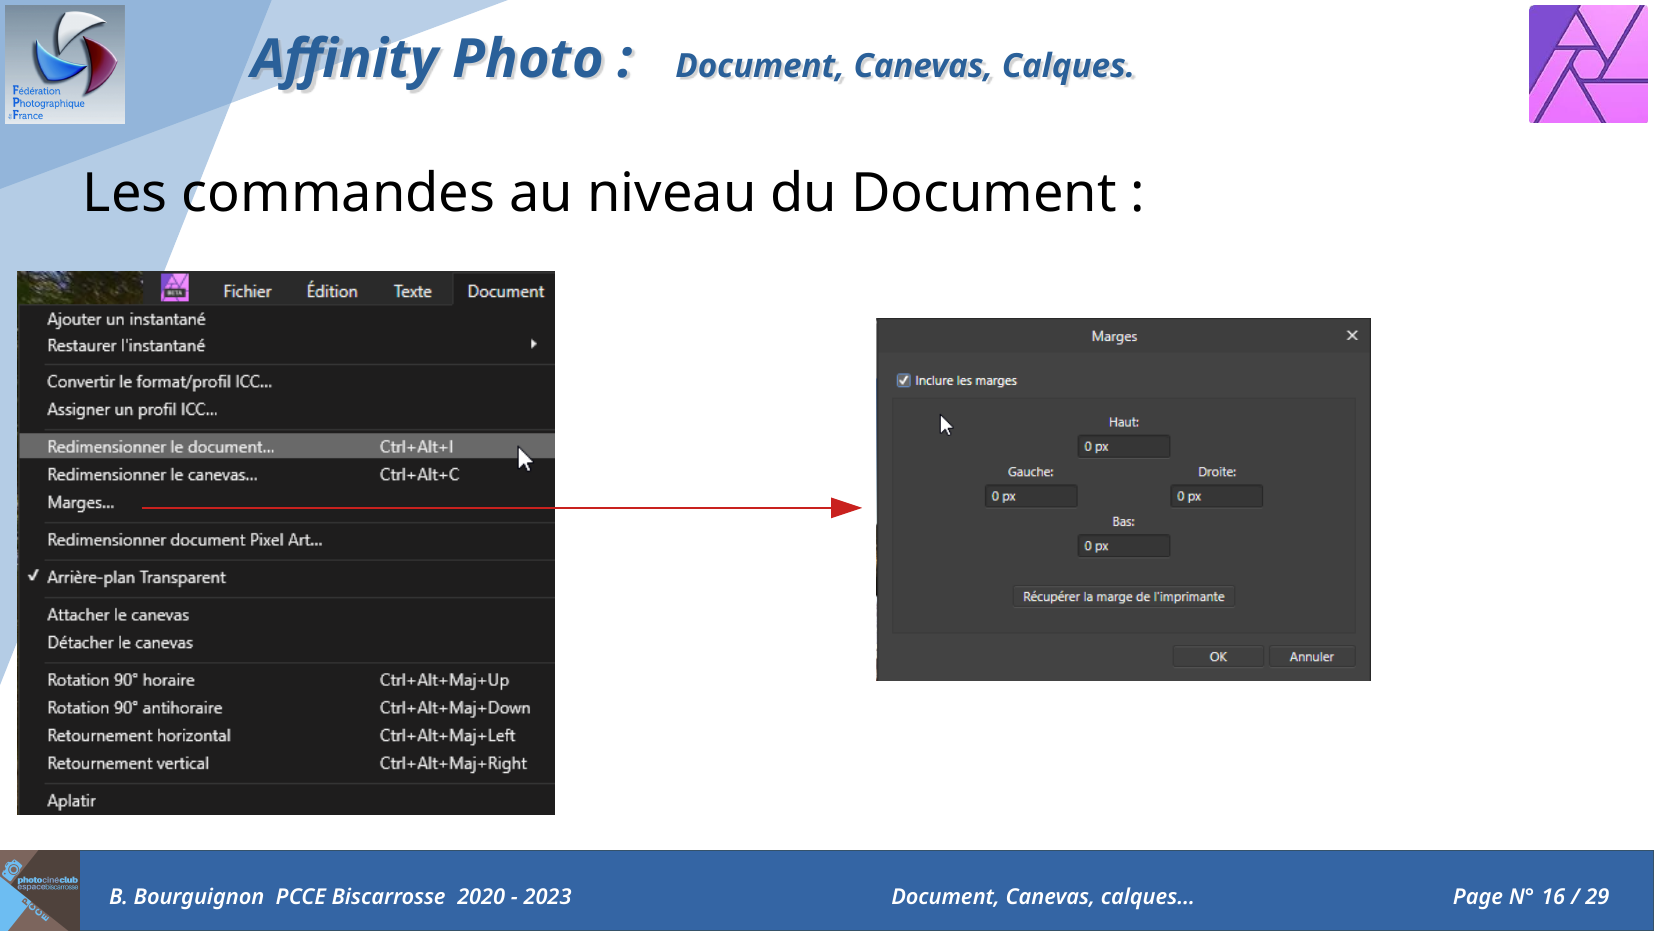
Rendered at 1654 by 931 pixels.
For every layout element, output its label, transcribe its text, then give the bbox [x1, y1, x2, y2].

picture [17, 271, 555, 815]
picture [0, 850, 80, 931]
list Les commandes au niveau du Document : [82, 153, 1571, 827]
picture [5, 5, 125, 124]
picture [1529, 5, 1648, 123]
picture [876, 318, 1371, 681]
